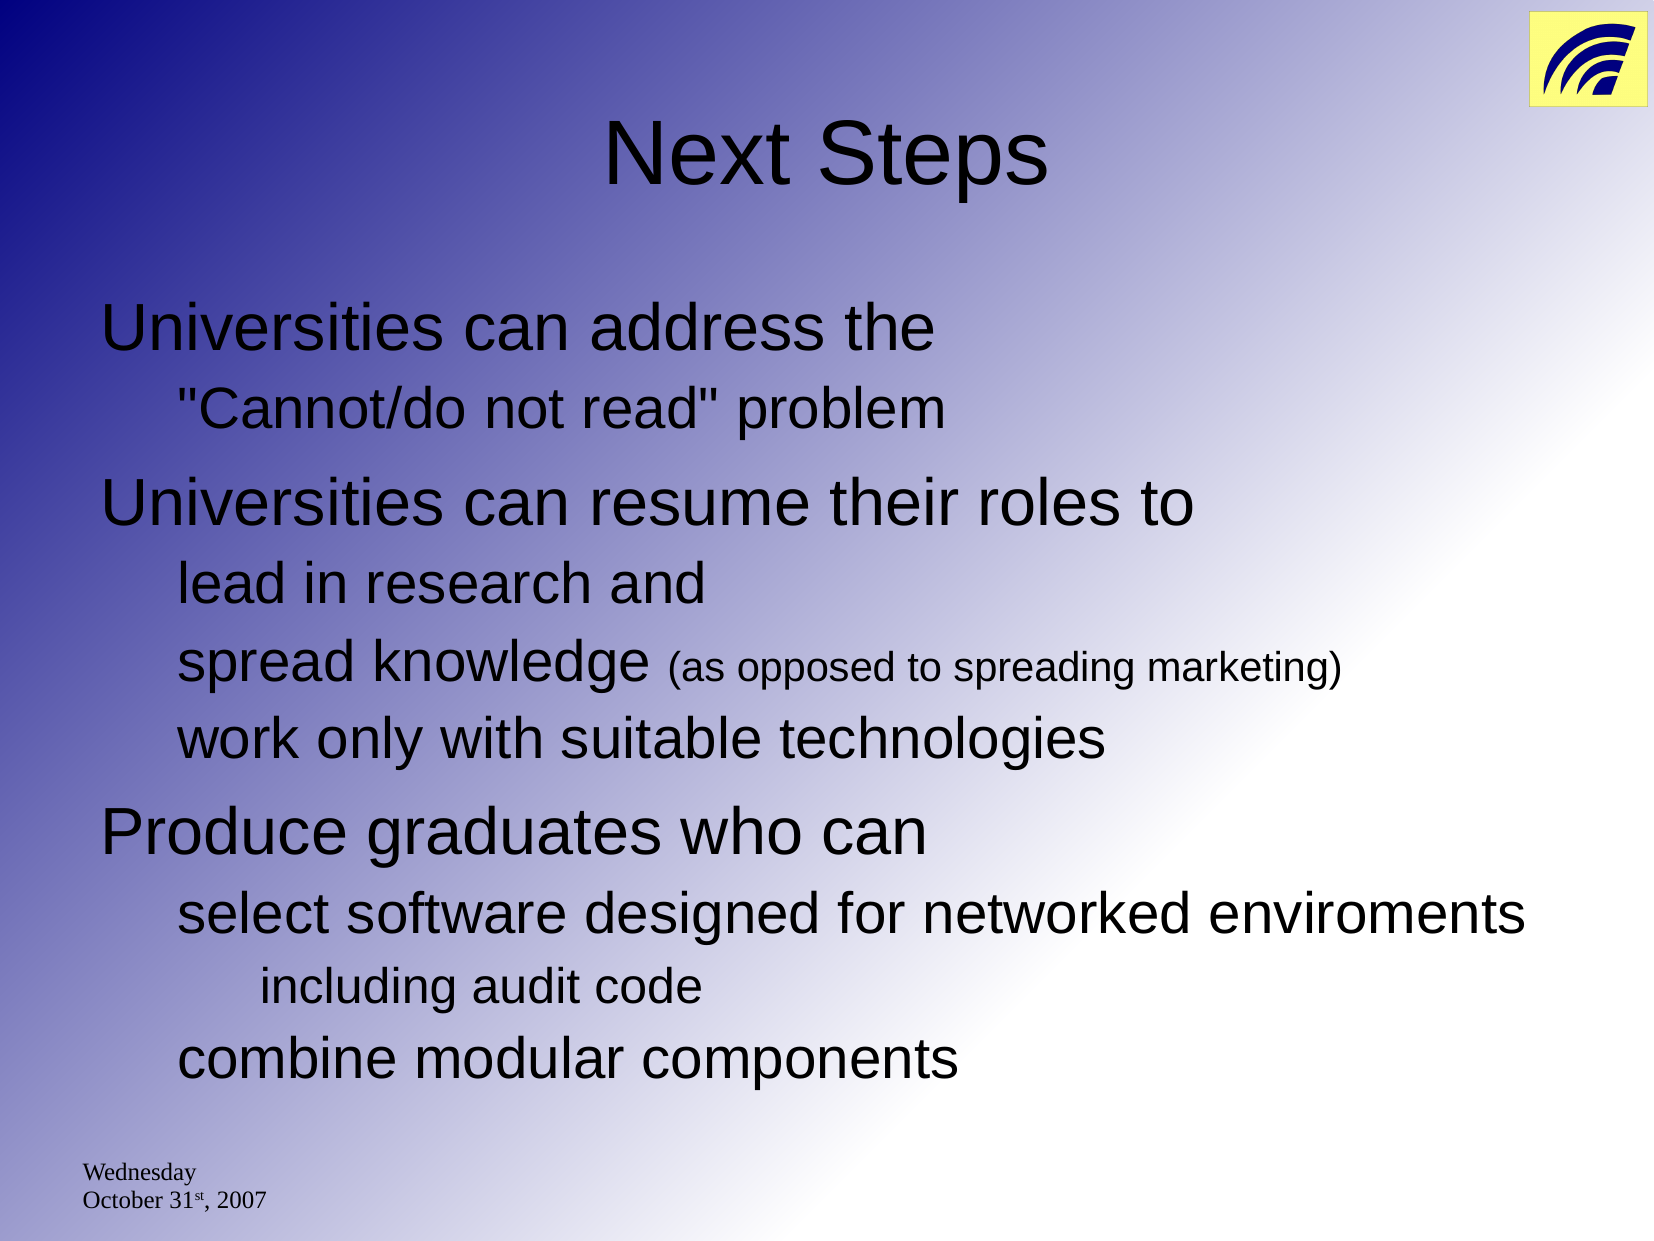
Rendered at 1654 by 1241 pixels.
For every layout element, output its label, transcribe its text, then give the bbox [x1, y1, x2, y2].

picture [1529, 11, 1648, 107]
list Universities can address the "Cannot/do not read" problem Universities can resume their roles to lead in research and spread knowledge (as opposed to spreading marketing) work only with suitable technologies Produce graduates who can select software designed for networked enviroments including audit code combine modular components [82, 290, 1571, 1094]
title Next Steps [82, 56, 1571, 250]
